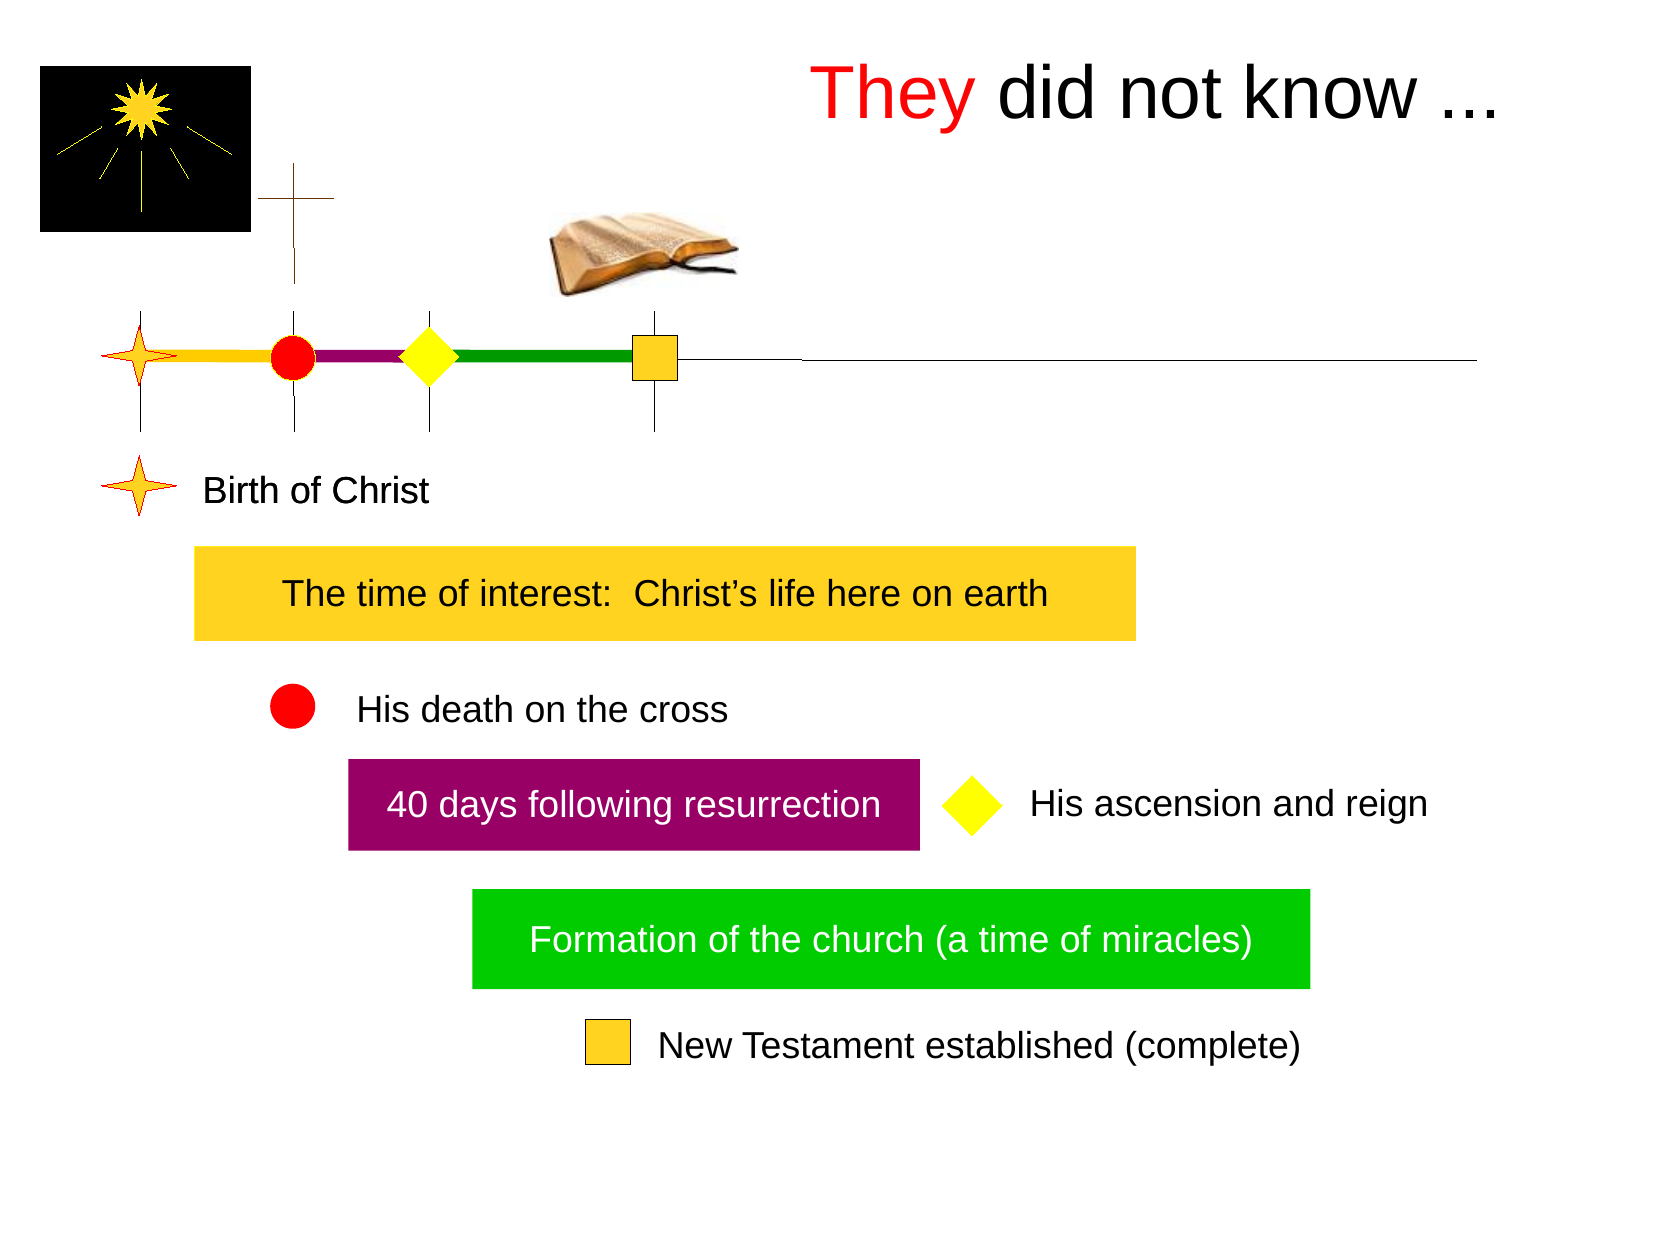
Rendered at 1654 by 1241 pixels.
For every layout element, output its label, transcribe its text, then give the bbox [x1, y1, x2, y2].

text_box [270, 683, 316, 729]
text_box [585, 1019, 631, 1065]
text_box They did not know ... [681, 42, 1630, 142]
text_box Birth of Christ [188, 462, 496, 520]
text_box His death on the cross [341, 680, 774, 738]
text_box New Testament established (complete) [642, 1017, 1317, 1075]
text_box [40, 66, 251, 232]
text_box 40 days following resurrection [348, 759, 920, 851]
text_box [101, 455, 177, 516]
text_box [398, 326, 459, 387]
text_box Formation of the church (a time of miracles) [472, 889, 1311, 990]
text_box The time of interest: Christ’s life here on earth [194, 546, 1136, 641]
text_box [632, 335, 678, 381]
text_box [270, 335, 316, 381]
text_box [942, 775, 1003, 836]
picture [549, 212, 739, 297]
text_box His ascension and reign [1014, 775, 1476, 833]
text_box [101, 325, 177, 386]
